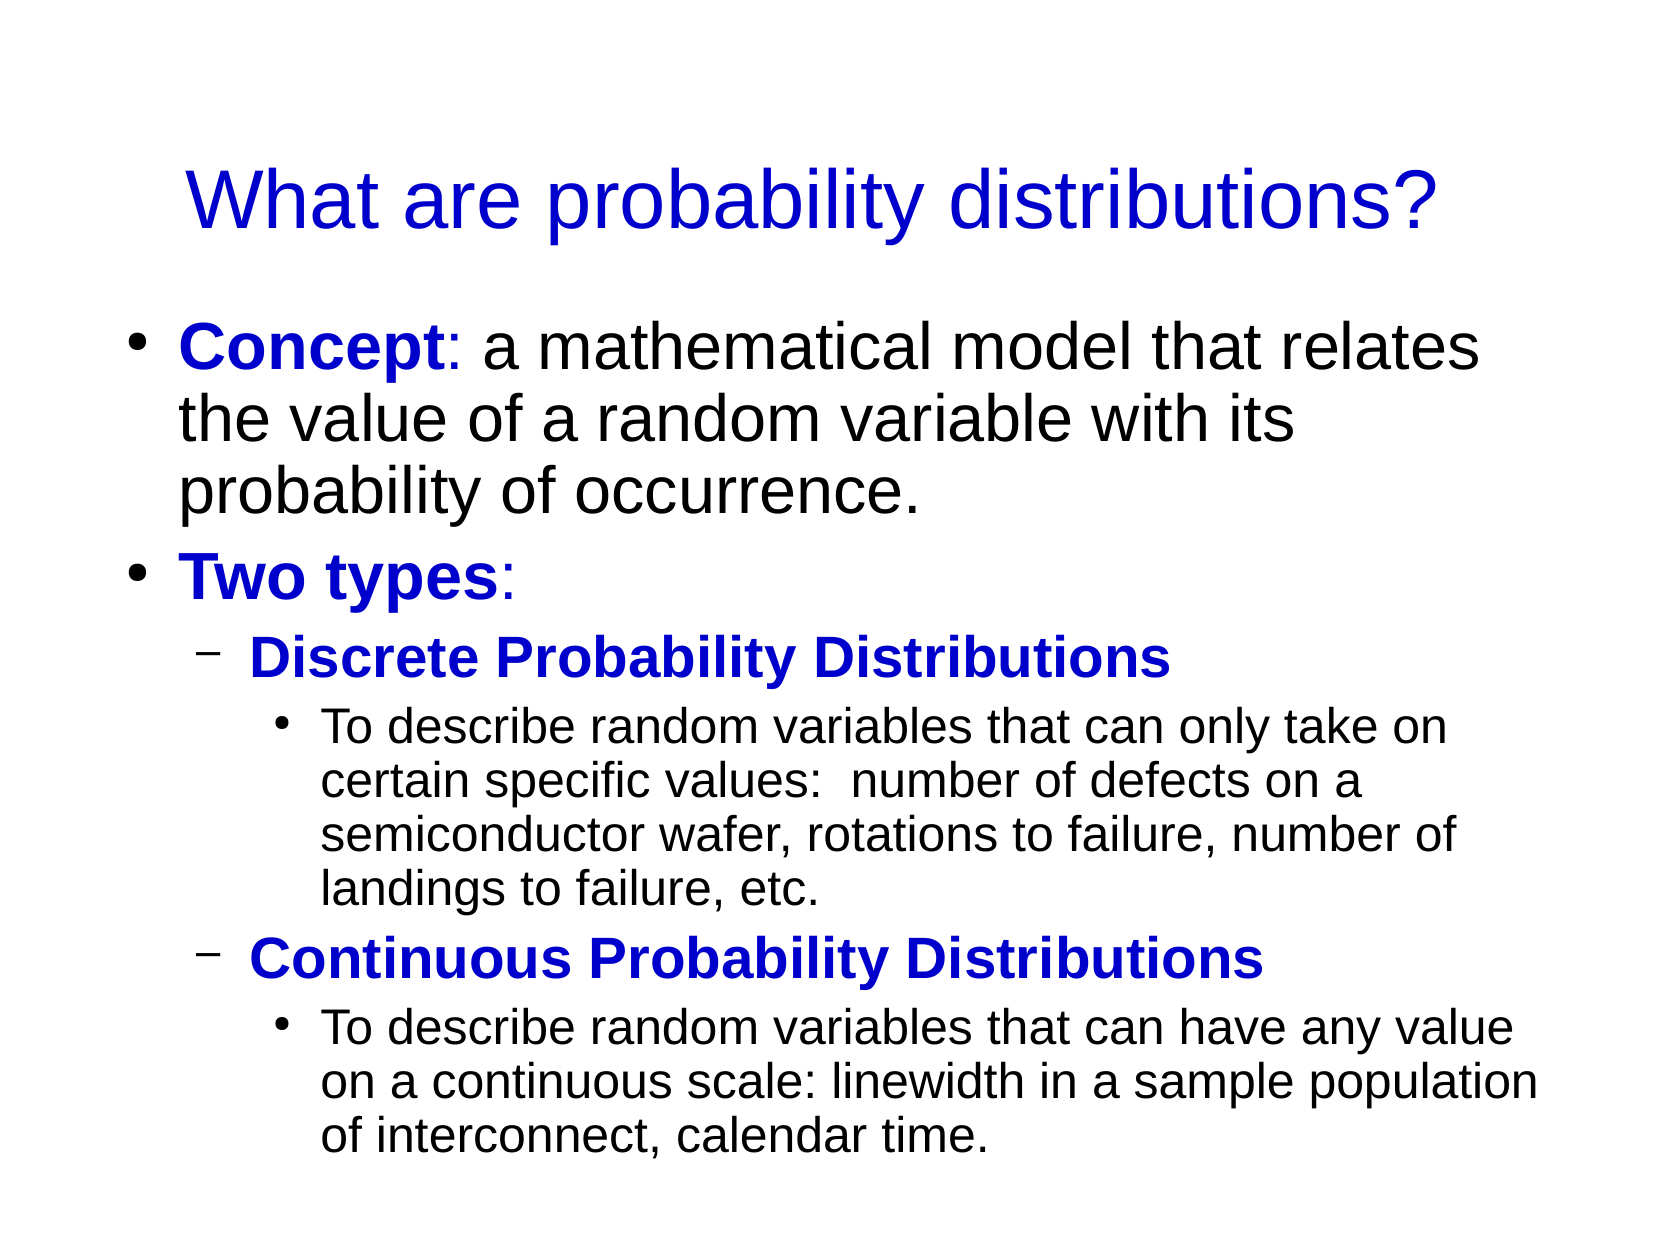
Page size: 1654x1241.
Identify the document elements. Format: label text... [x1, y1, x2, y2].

title What are probability distributions? [81, 137, 1544, 253]
list Concept: a mathematical model that relates the value of a random variable with its probability of occurrence. Two types: Discrete Probability Distributions To describe random variables that can only take on certain specific values: number of defects on a semiconductor wafer, rotations to failure, number of landings to failure, etc. Continuous Probability Distributions To describe random variables that can have any value on a continuous scale: linewidth in a sample population of interconnect, calendar time. [93, 303, 1556, 1241]
